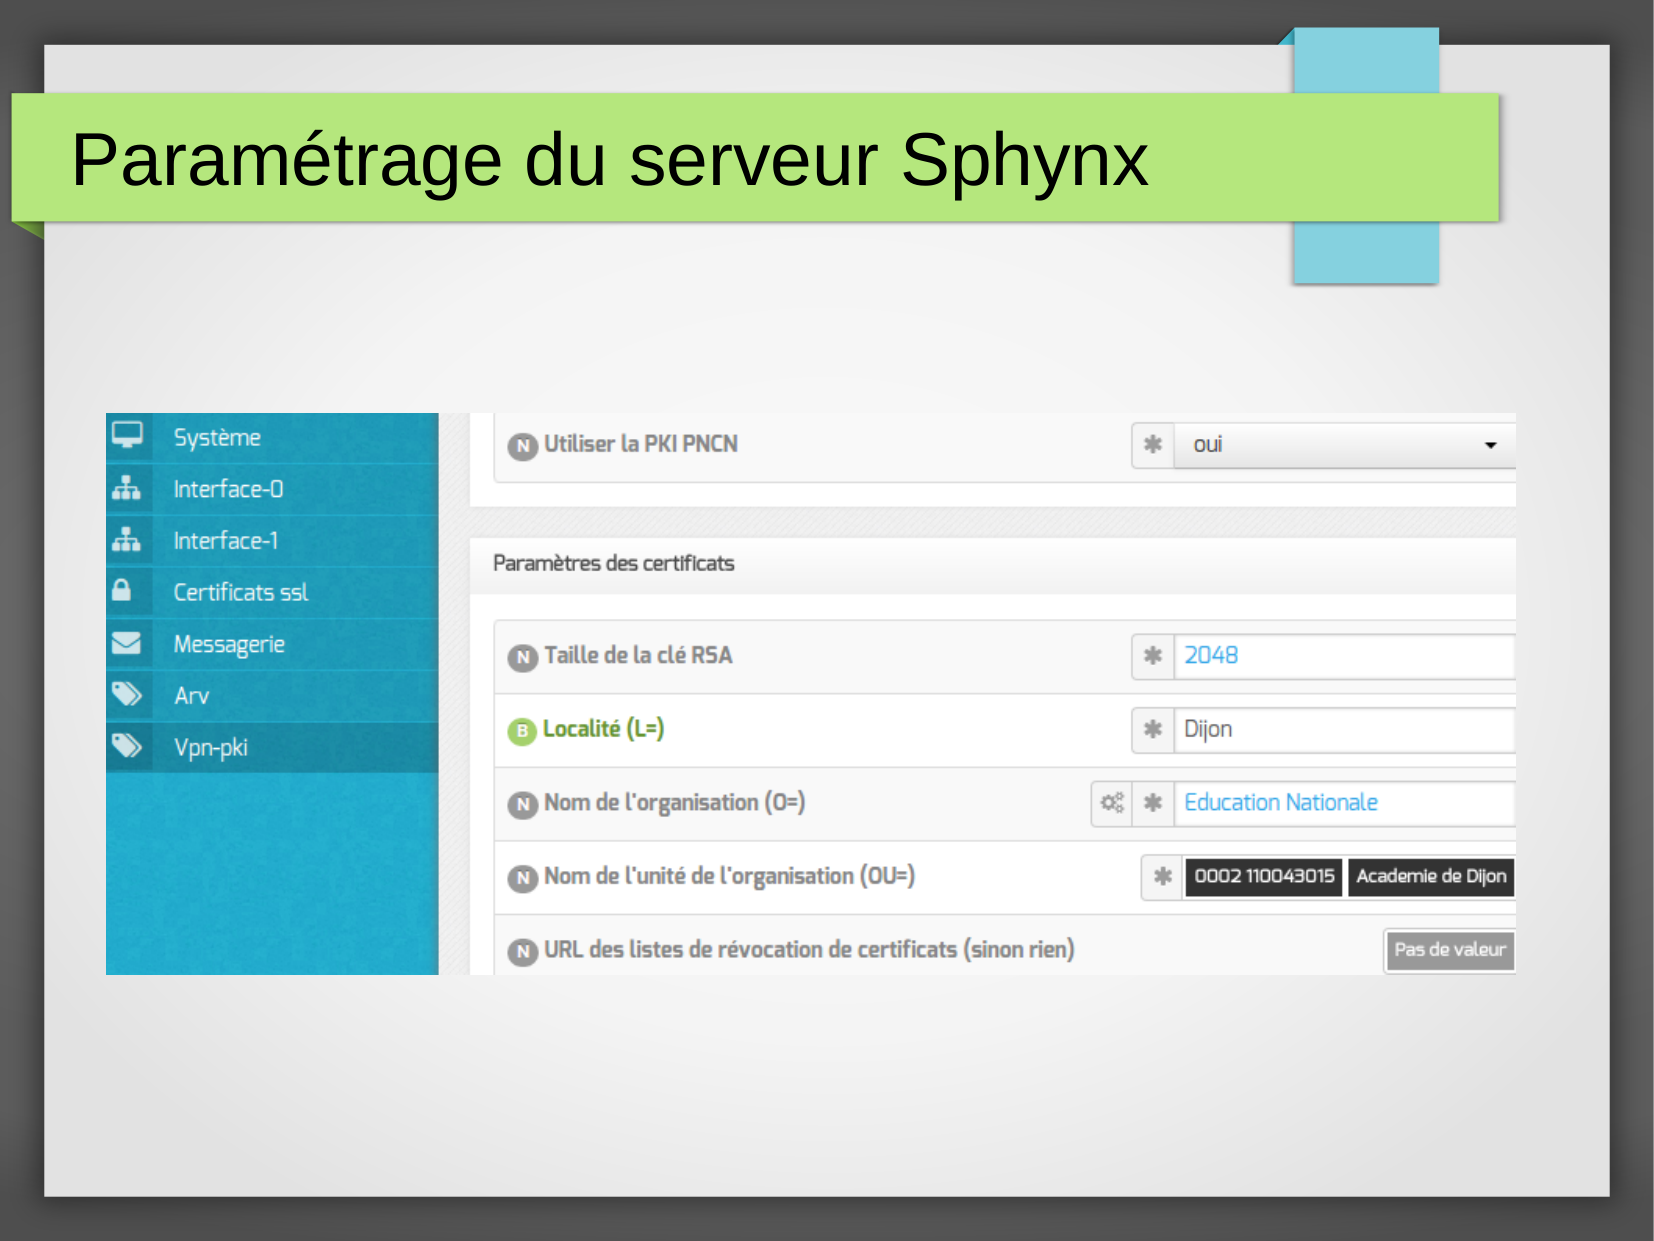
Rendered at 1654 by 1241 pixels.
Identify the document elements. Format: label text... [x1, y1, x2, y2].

title Paramétrage du serveur Sphynx [70, 106, 1229, 213]
picture [0, 0, 1654, 1241]
